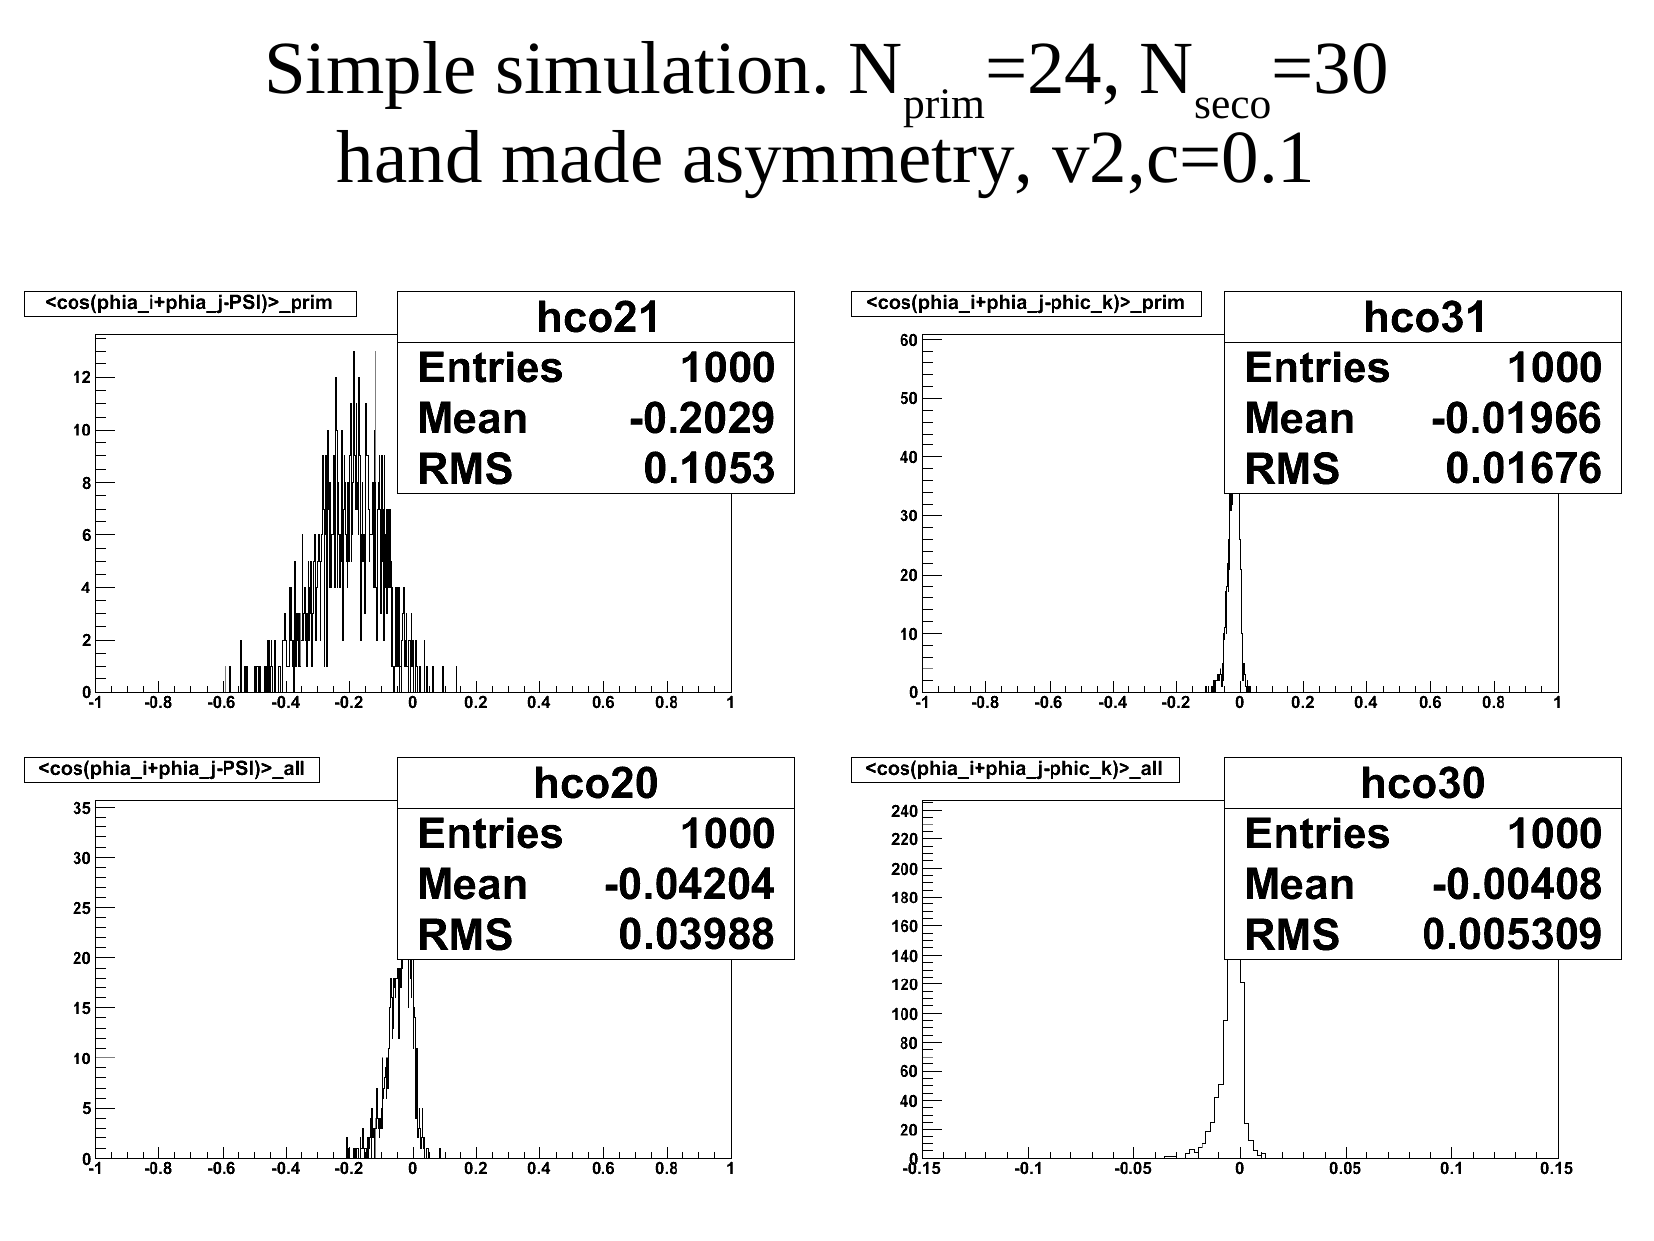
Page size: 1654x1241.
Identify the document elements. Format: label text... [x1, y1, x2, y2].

picture [0, 280, 1654, 1213]
title Simple simulation. Nprim=24, Nseco=30 hand made asymmetry, v2,c=0.1 [82, 16, 1571, 209]
